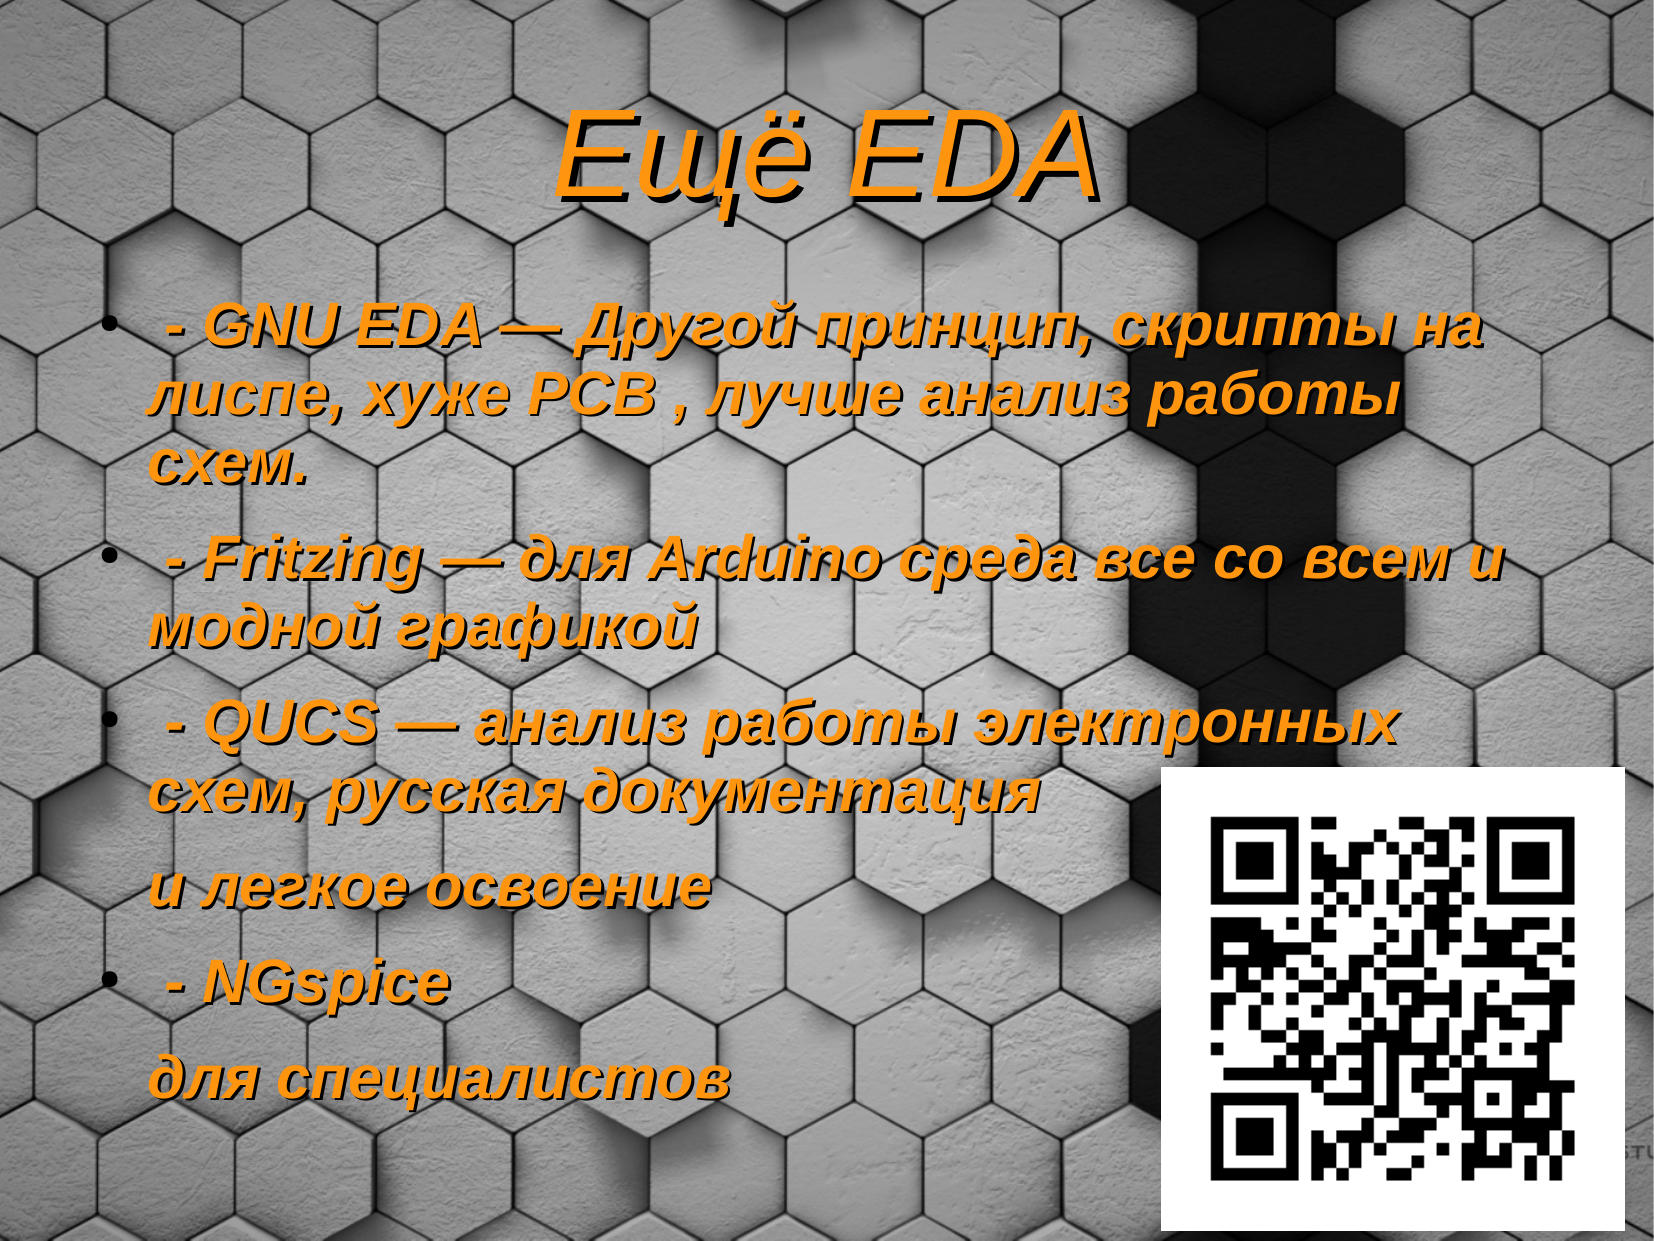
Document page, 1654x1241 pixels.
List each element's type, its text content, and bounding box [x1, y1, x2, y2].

list - GNU EDA — Другой принцип, скрипты на лиспе, хуже PCB , лучше анализ работы схем. - Fritzing — для Arduino среда все со всем и модной графикой - QUCS — анализ работы электронных схем, русская документация и легкое освоение - NGspice для специалистов [82, 290, 1571, 1123]
picture [0, 0, 1654, 1241]
title Ещё EDA [82, 49, 1571, 257]
